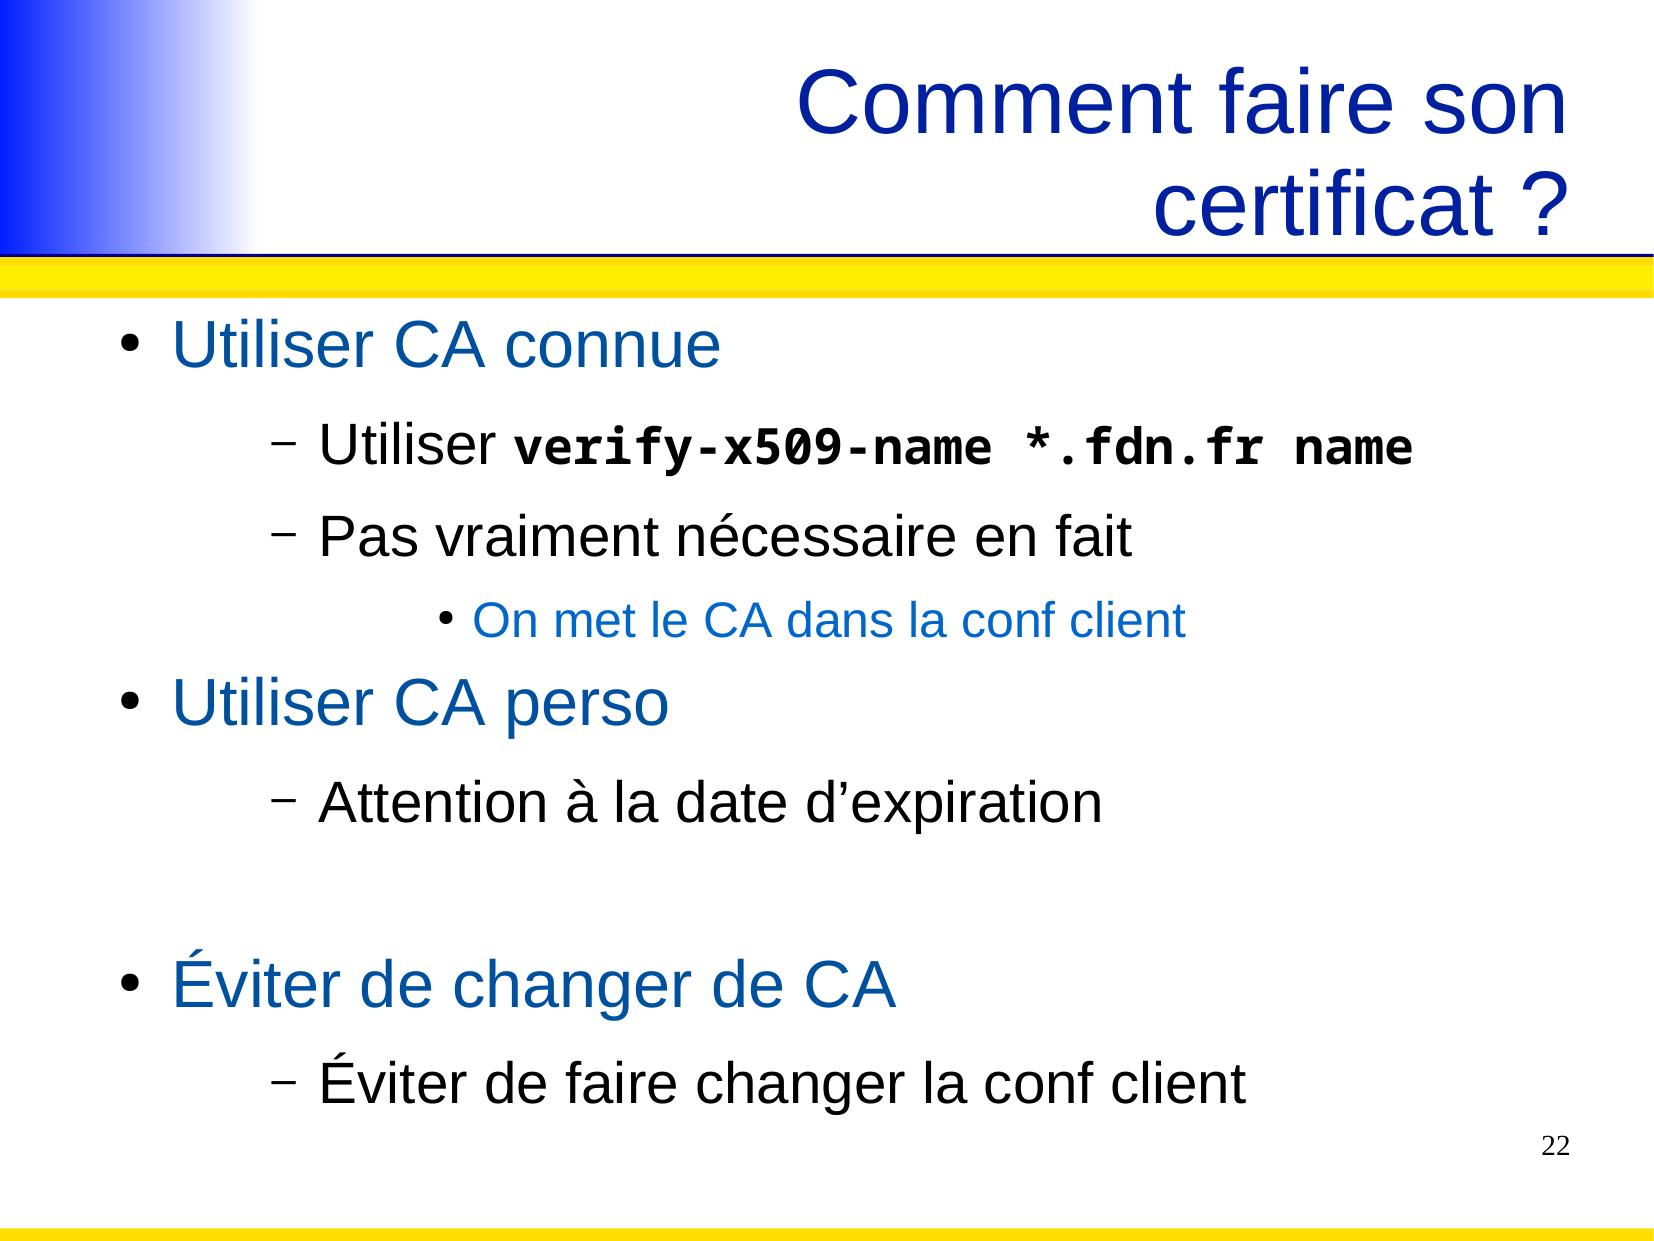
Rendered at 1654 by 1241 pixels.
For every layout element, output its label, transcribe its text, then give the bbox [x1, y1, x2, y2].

list Utiliser CA connue Utiliser verify-x509-name *.fdn.fr name Pas vraiment nécessaire en fait On met le CA dans la conf client Utiliser CA perso Attention à la date d’expiration Éviter de changer de CA Éviter de faire changer la conf client [82, 307, 1571, 1126]
title Comment faire son certificat ? [372, 49, 1571, 257]
